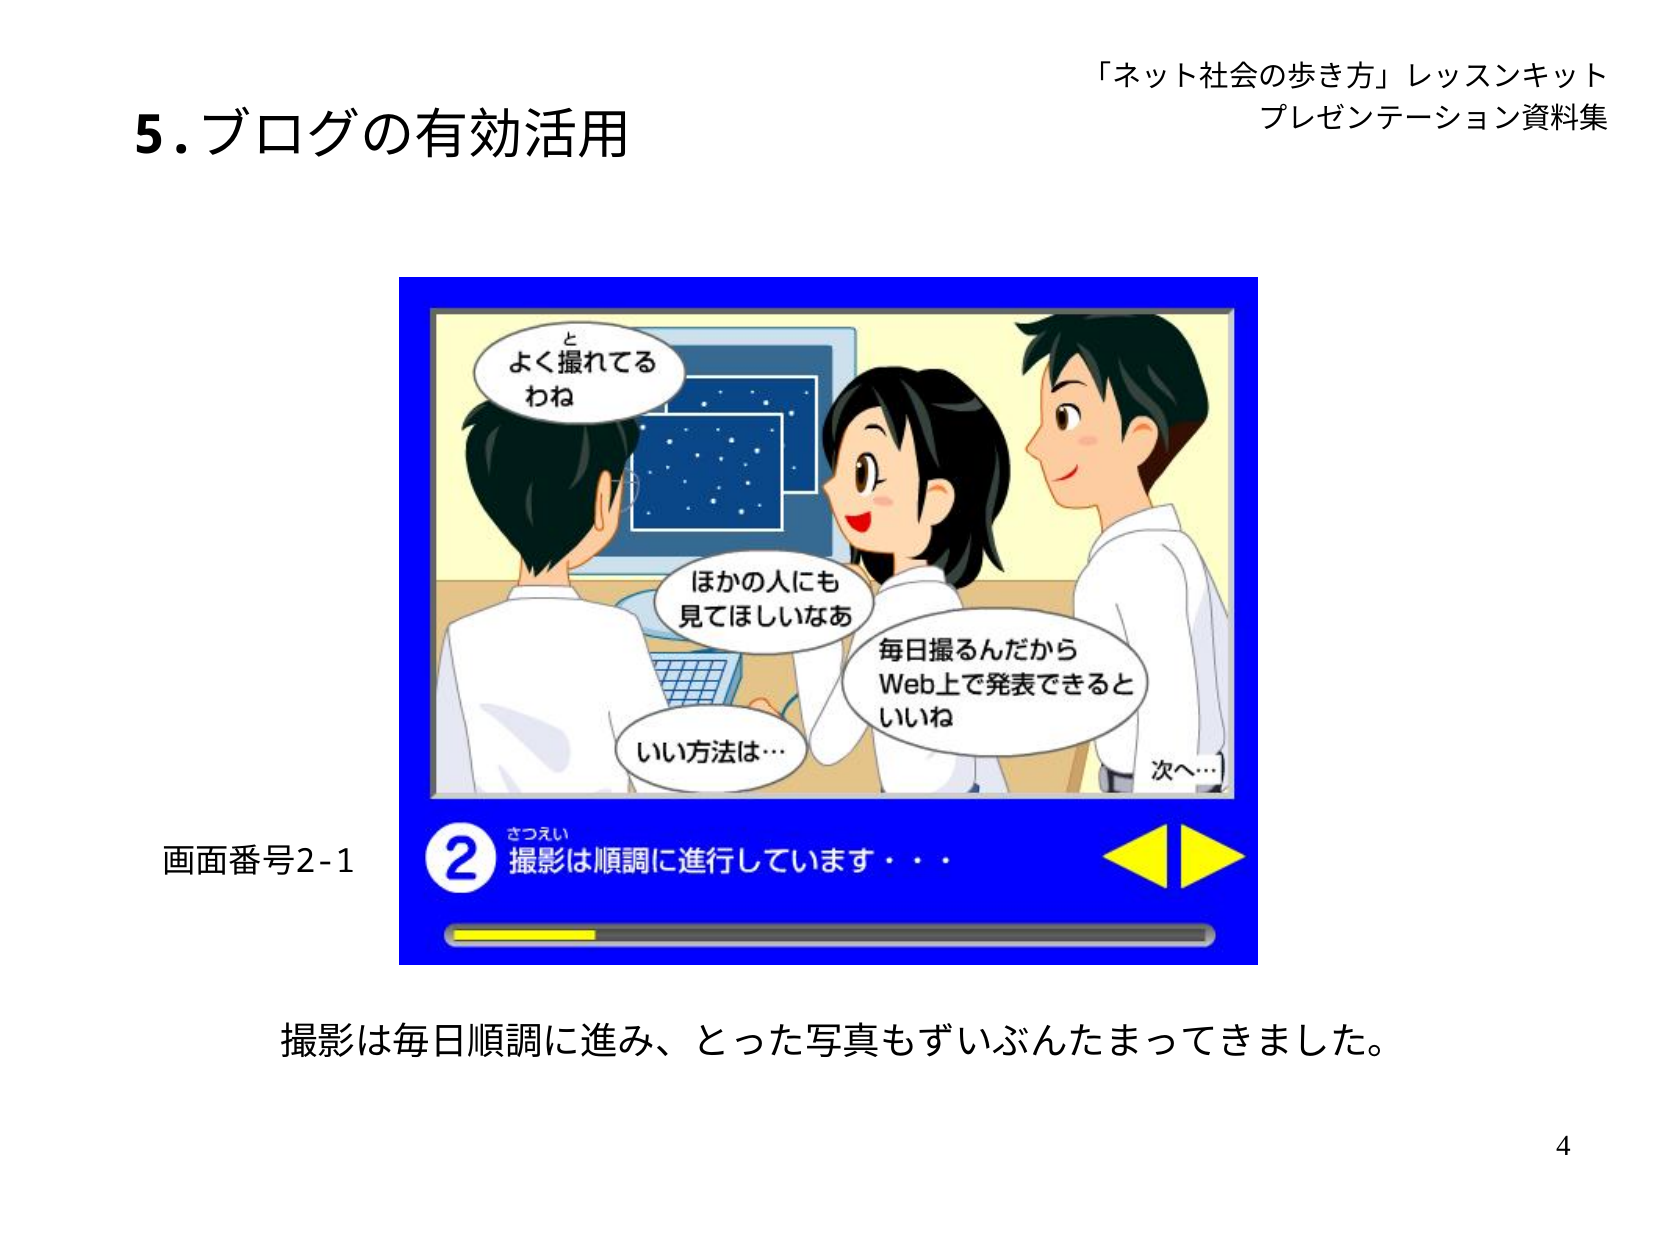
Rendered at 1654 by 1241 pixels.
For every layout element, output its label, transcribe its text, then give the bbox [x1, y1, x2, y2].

text_box 「ネット社会の歩き方」レッスンキット プレゼンテーション資料集 [1062, 44, 1625, 119]
text_box 撮影は毎日順調に進み、とった写真もずいぶんたまってきました。 [265, 1003, 1447, 1057]
text_box 5.ブログの有効活用 [118, 88, 1093, 158]
text_box 画面番号2-1 [147, 826, 384, 875]
picture [399, 277, 1258, 965]
